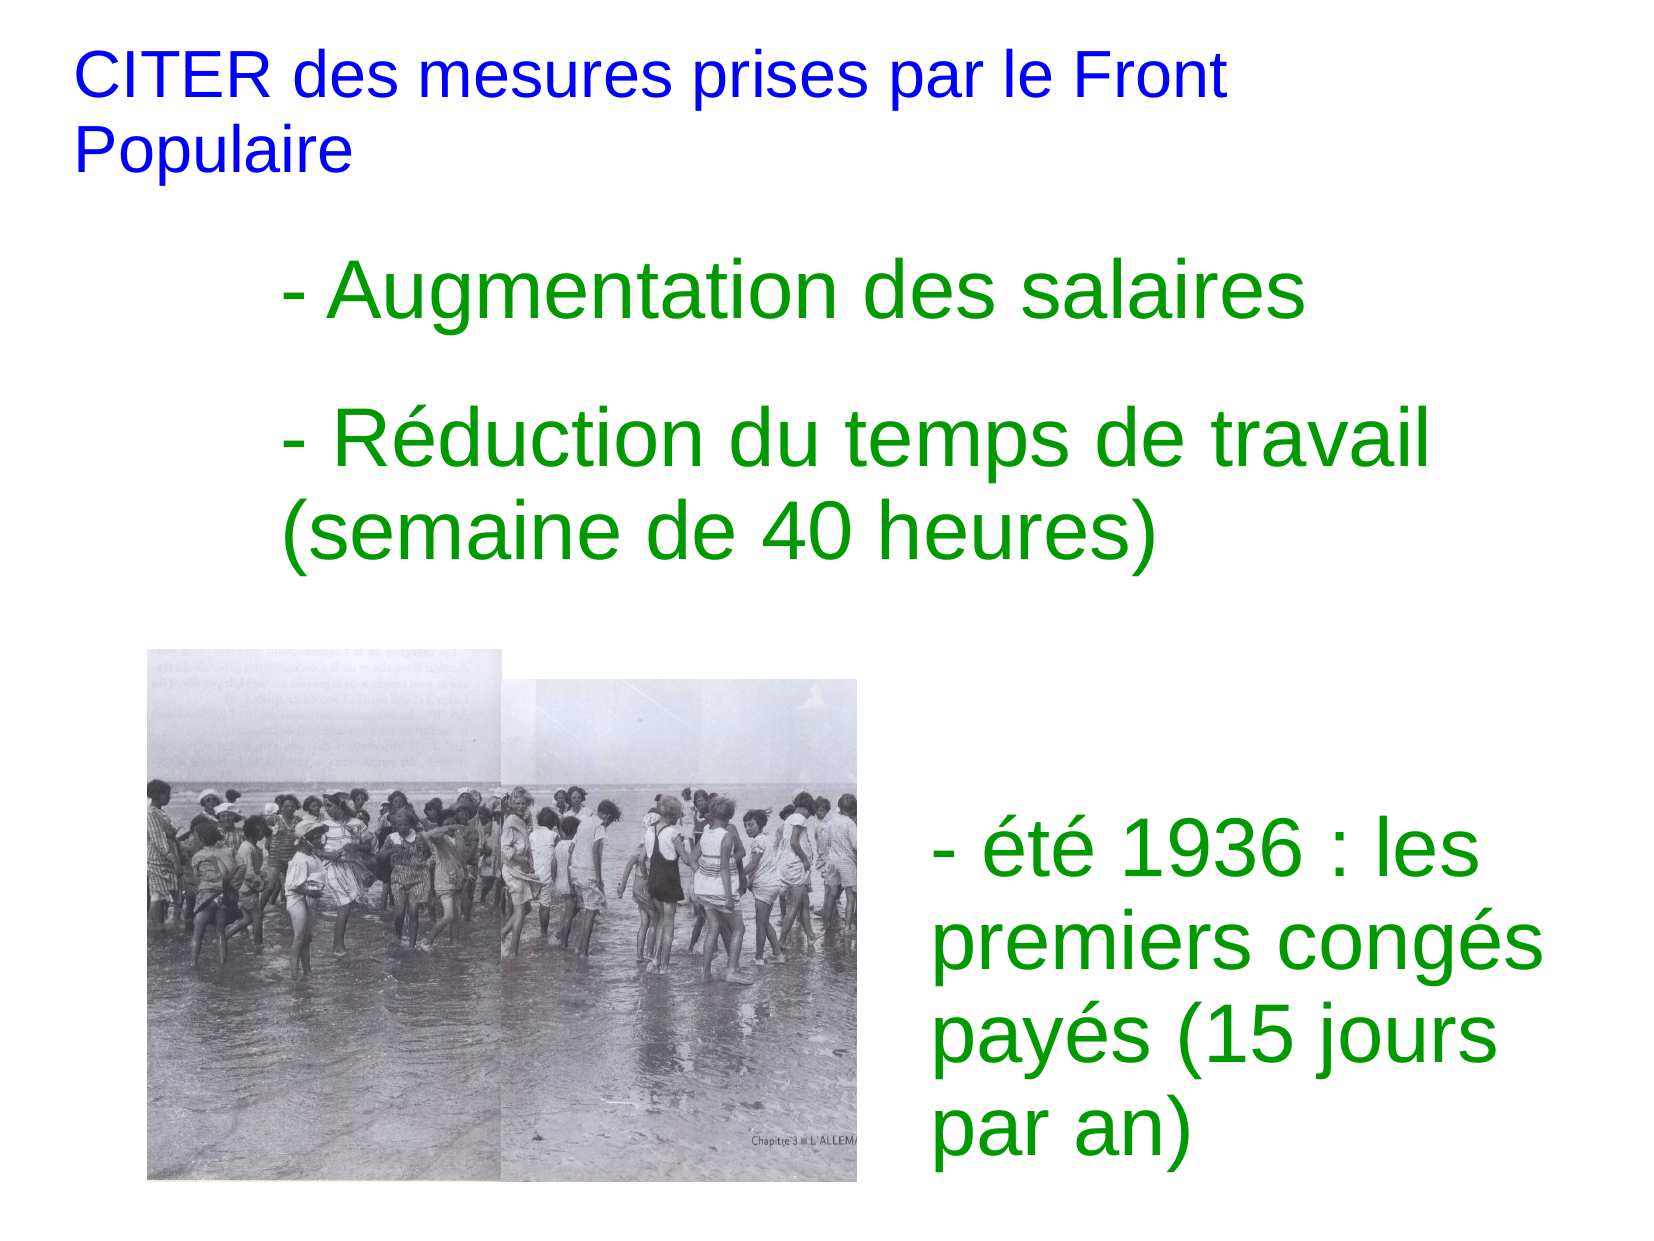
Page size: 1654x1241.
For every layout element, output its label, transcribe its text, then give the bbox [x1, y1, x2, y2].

text_box - Augmentation des salaires [265, 236, 1359, 345]
text_box - Réduction du temps de travail (semaine de 40 heures) [265, 383, 1565, 585]
text_box - été 1936 : les premiers congés payés (15 jours par an) [915, 794, 1565, 1182]
text_box CITER des mesures prises par le Front Populaire [59, 29, 1536, 195]
picture [147, 649, 857, 1182]
